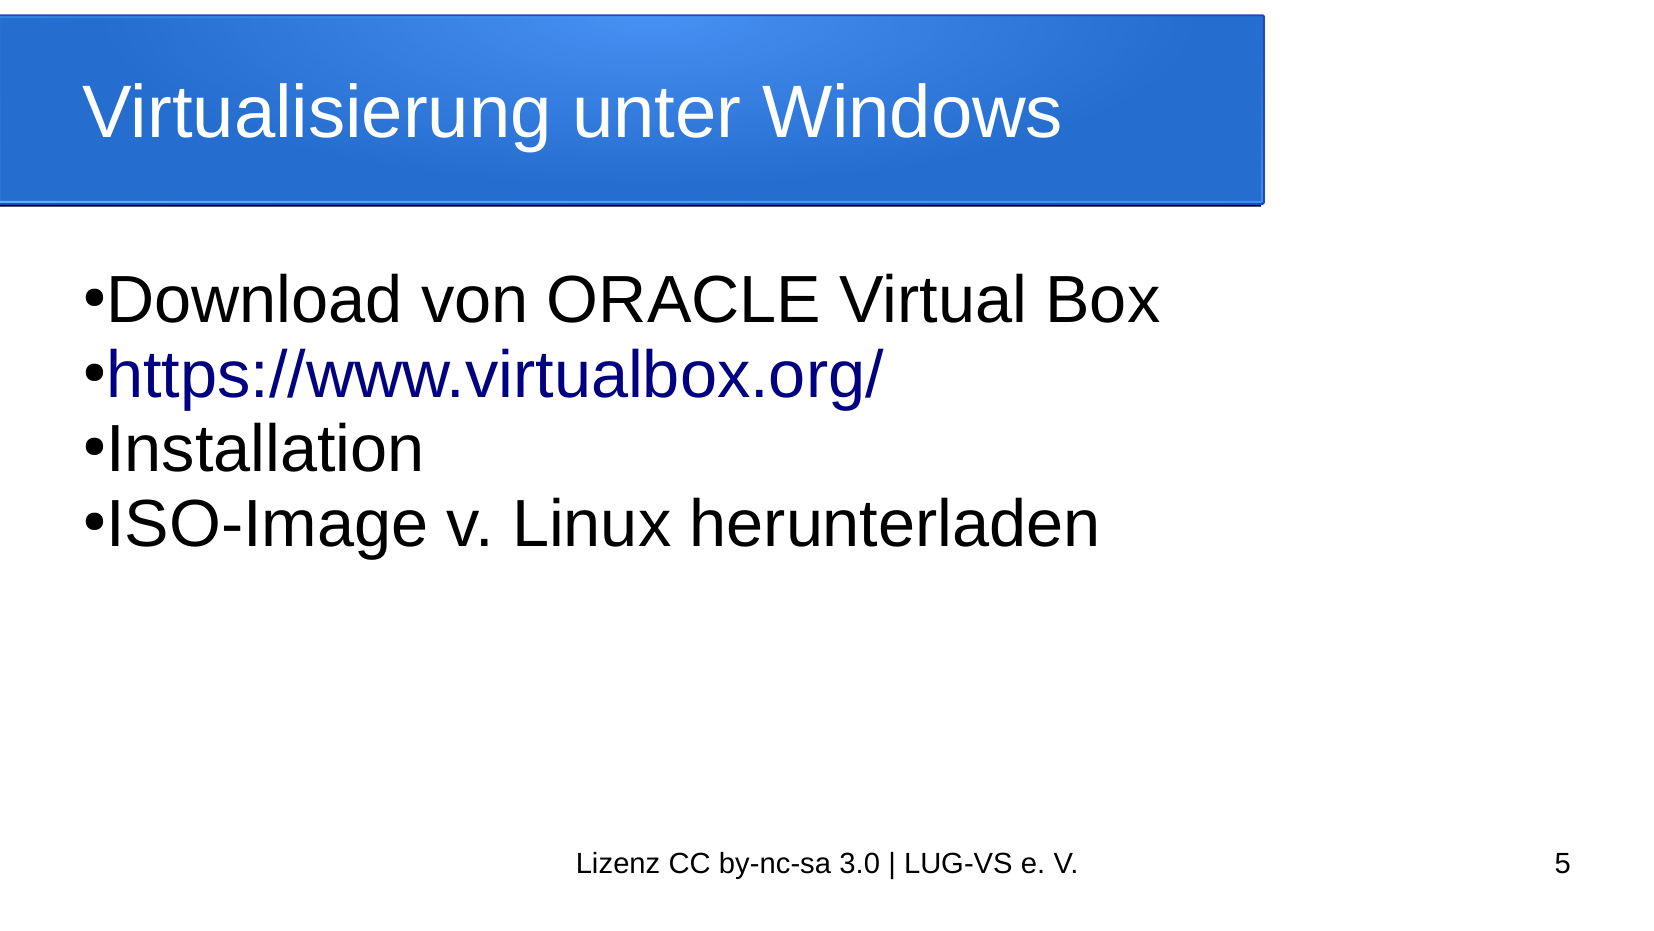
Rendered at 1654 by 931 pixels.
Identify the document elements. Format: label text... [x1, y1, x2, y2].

subtitle Download von ORACLE Virtual Box https://www.virtualbox.org/ Installation ISO-Image v. Linux herunterladen [82, 216, 1571, 756]
title Virtualisierung unter Windows [82, 35, 1235, 189]
